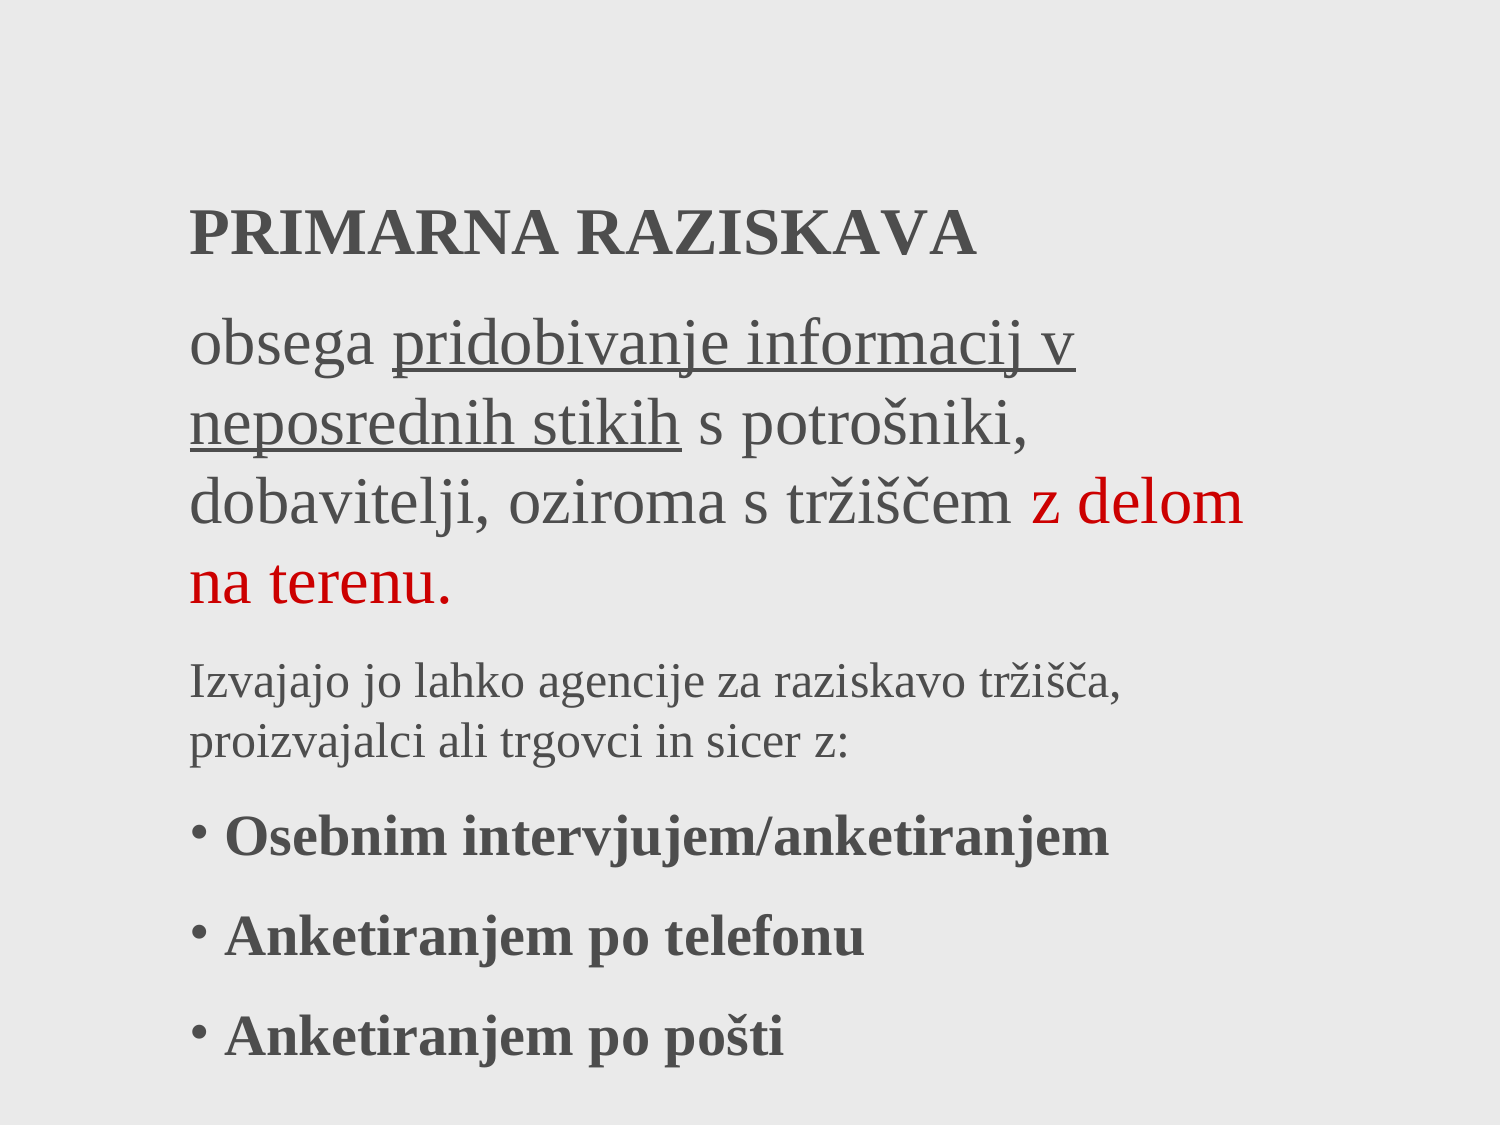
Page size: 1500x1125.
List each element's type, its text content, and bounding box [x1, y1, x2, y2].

text_box PRIMARNA RAZISKAVA obsega pridobivanje informacij v neposrednih stikih s potrošniki, dobavitelji, oziroma s tržiščem z delom na terenu. Izvajajo jo lahko agencije za raziskavo tržišča, proizvajalci ali trgovci in sicer z: Osebnim intervjujem/anketiranjem Anketiranjem po telefonu Anketiranjem po pošti [174, 99, 1338, 1075]
